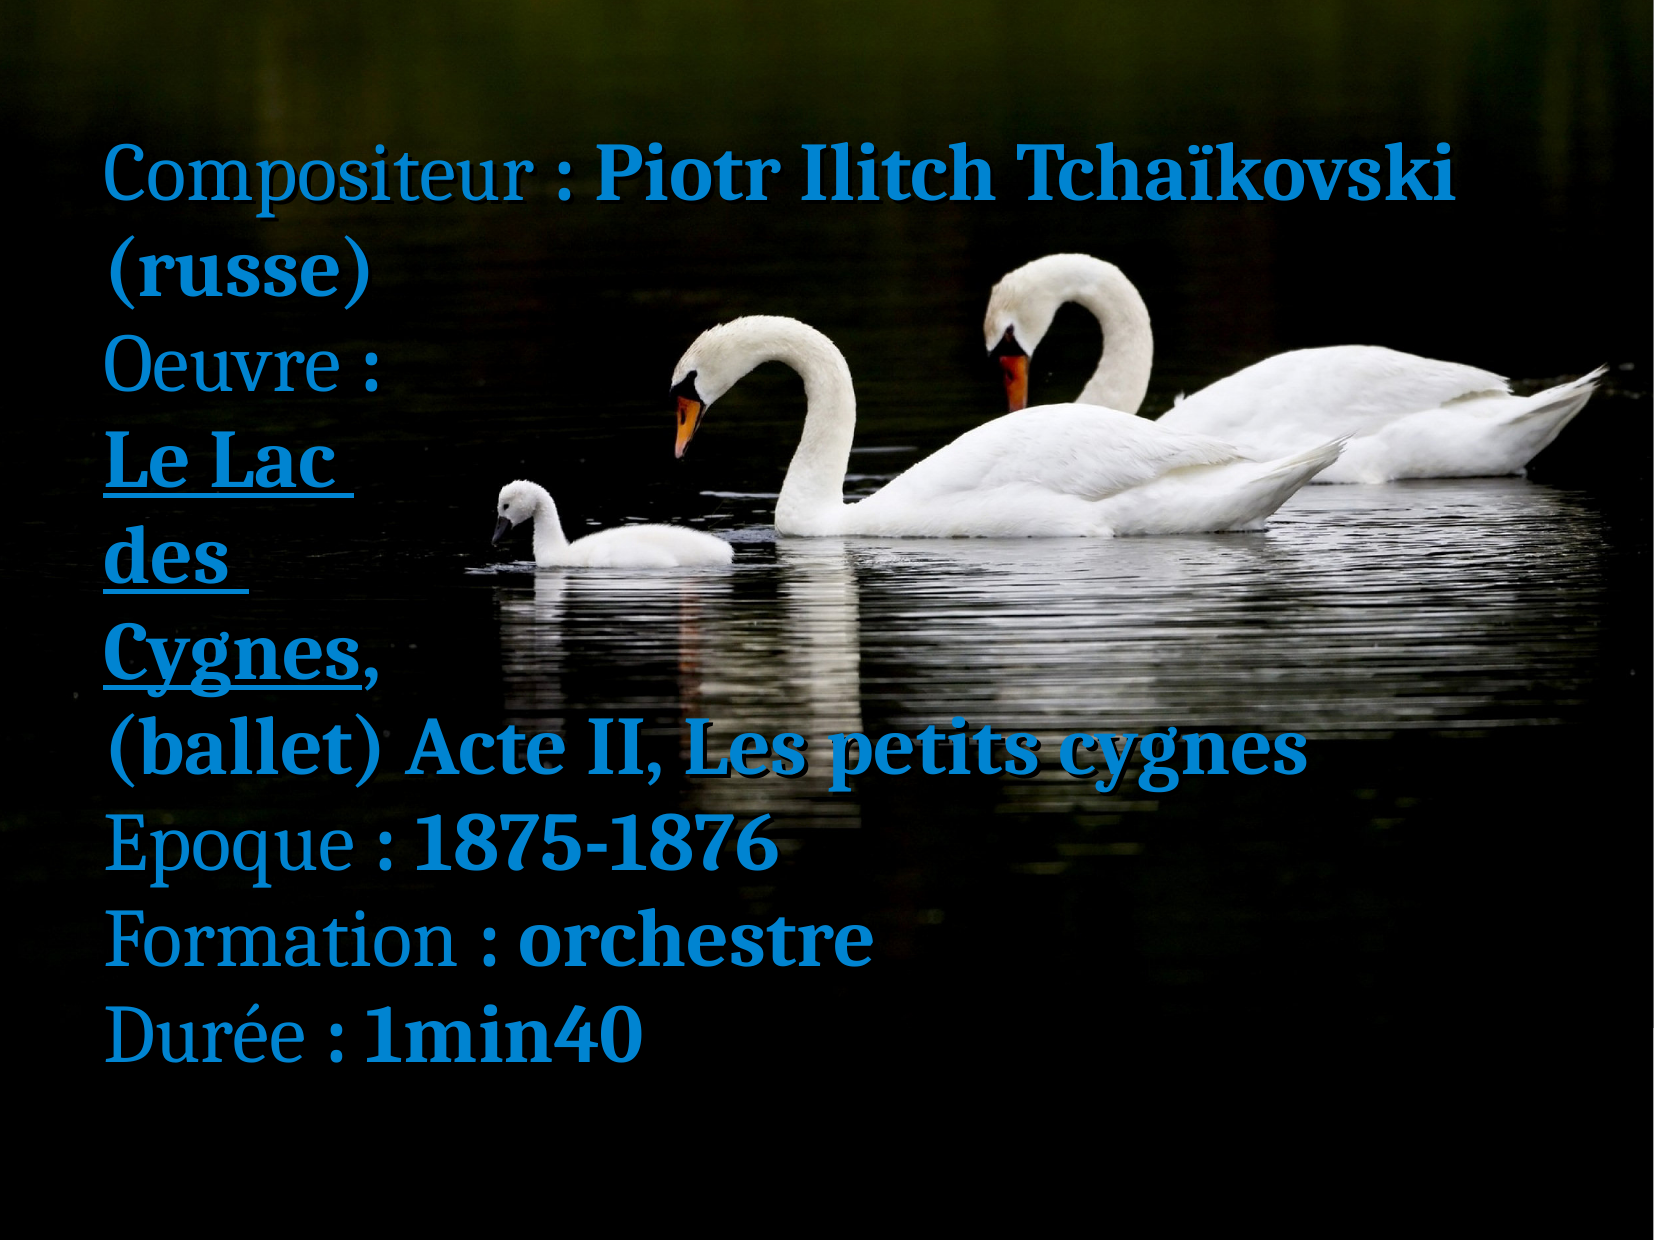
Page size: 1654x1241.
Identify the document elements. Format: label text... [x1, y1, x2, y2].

text_box Compositeur : Piotr Ilitch Tchaïkovski (russe) Oeuvre : Le Lac des Cygnes, (ballet) Acte II, Les petits cygnes Epoque : 1875-1876 Formation : orchestre Durée : 1min40 [88, 118, 1625, 1206]
picture [0, 0, 1654, 1028]
